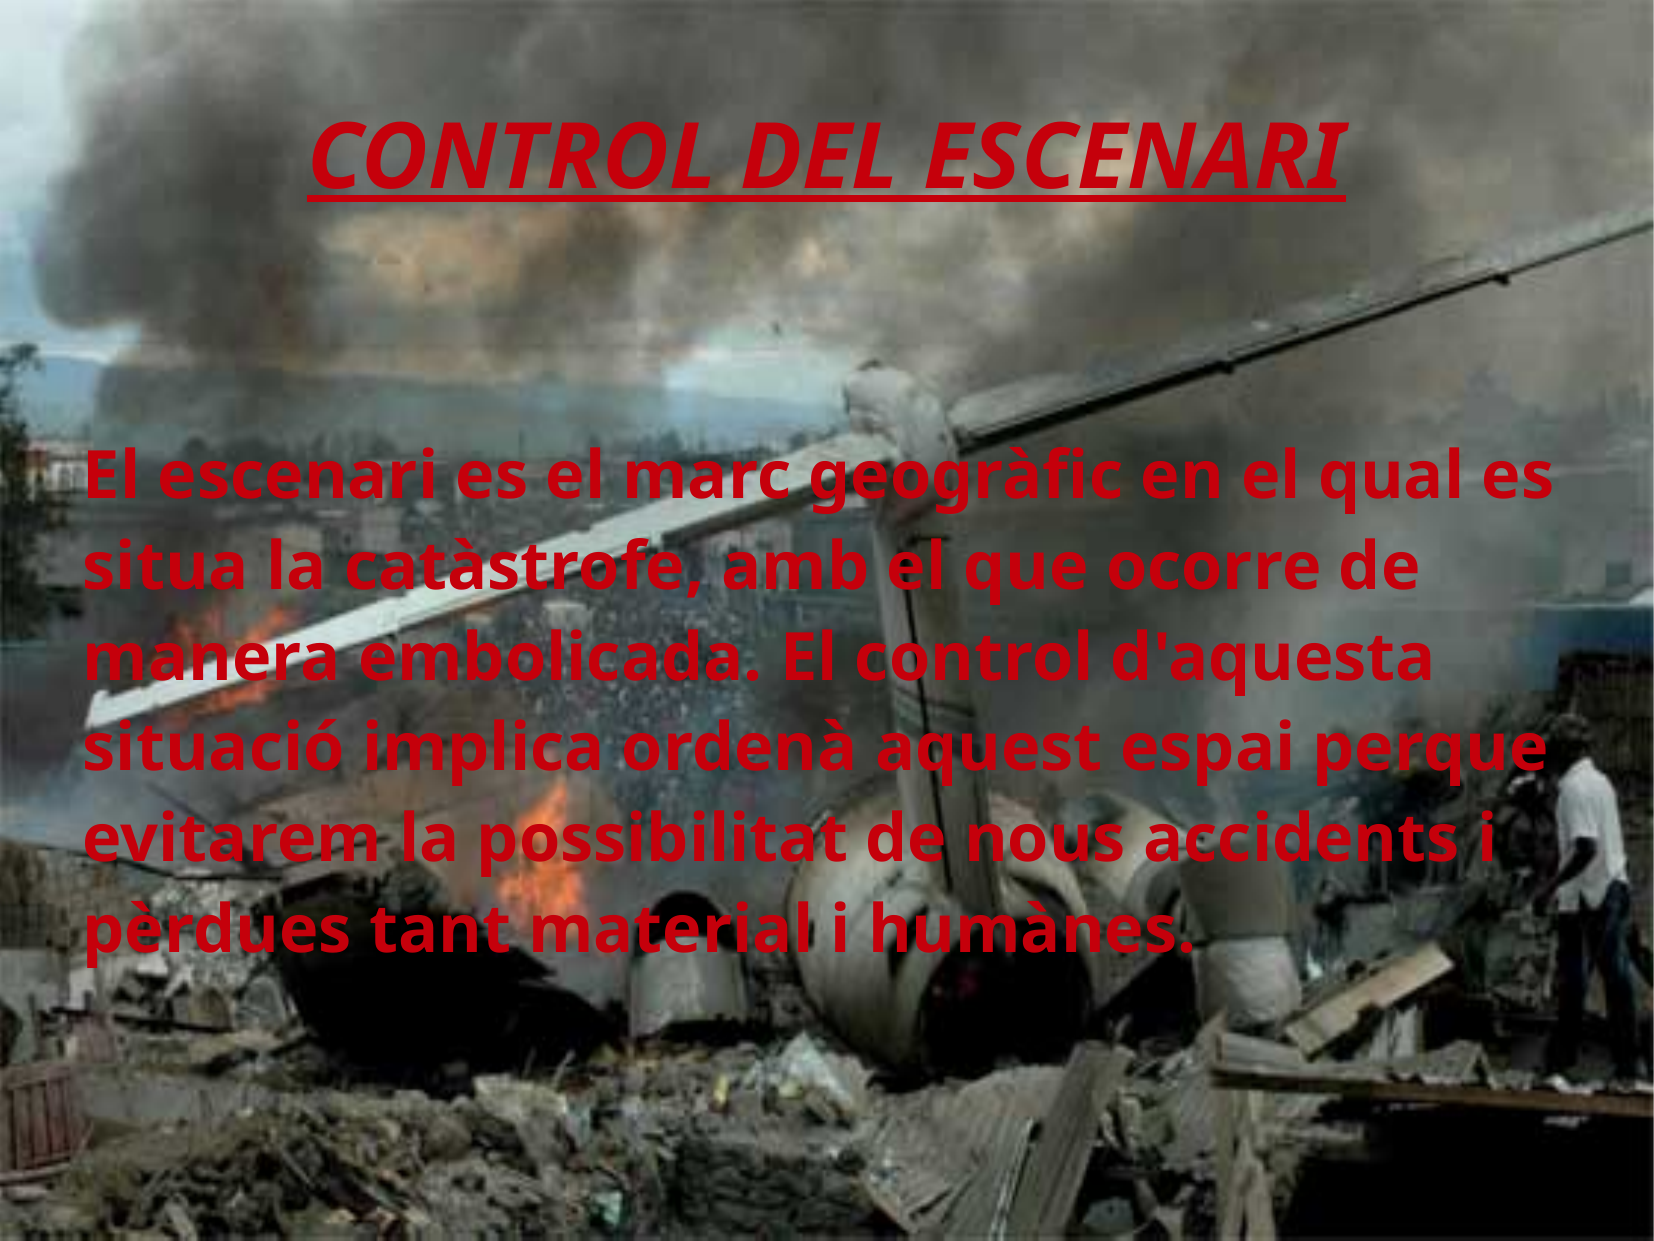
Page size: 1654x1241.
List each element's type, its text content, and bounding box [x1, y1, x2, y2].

title CONTROL DEL ESCENARI [82, 49, 1571, 257]
picture [0, 0, 1654, 1241]
subtitle El escenari es el marc geogràfic en el qual es situa la catàstrofe, amb el que ocorre de manera embolicada. El control d'aquesta situació implica ordenà aquest espai perque evitarem la possibilitat de nous accidents i pèrdues tant material i humànes. [82, 290, 1571, 1109]
